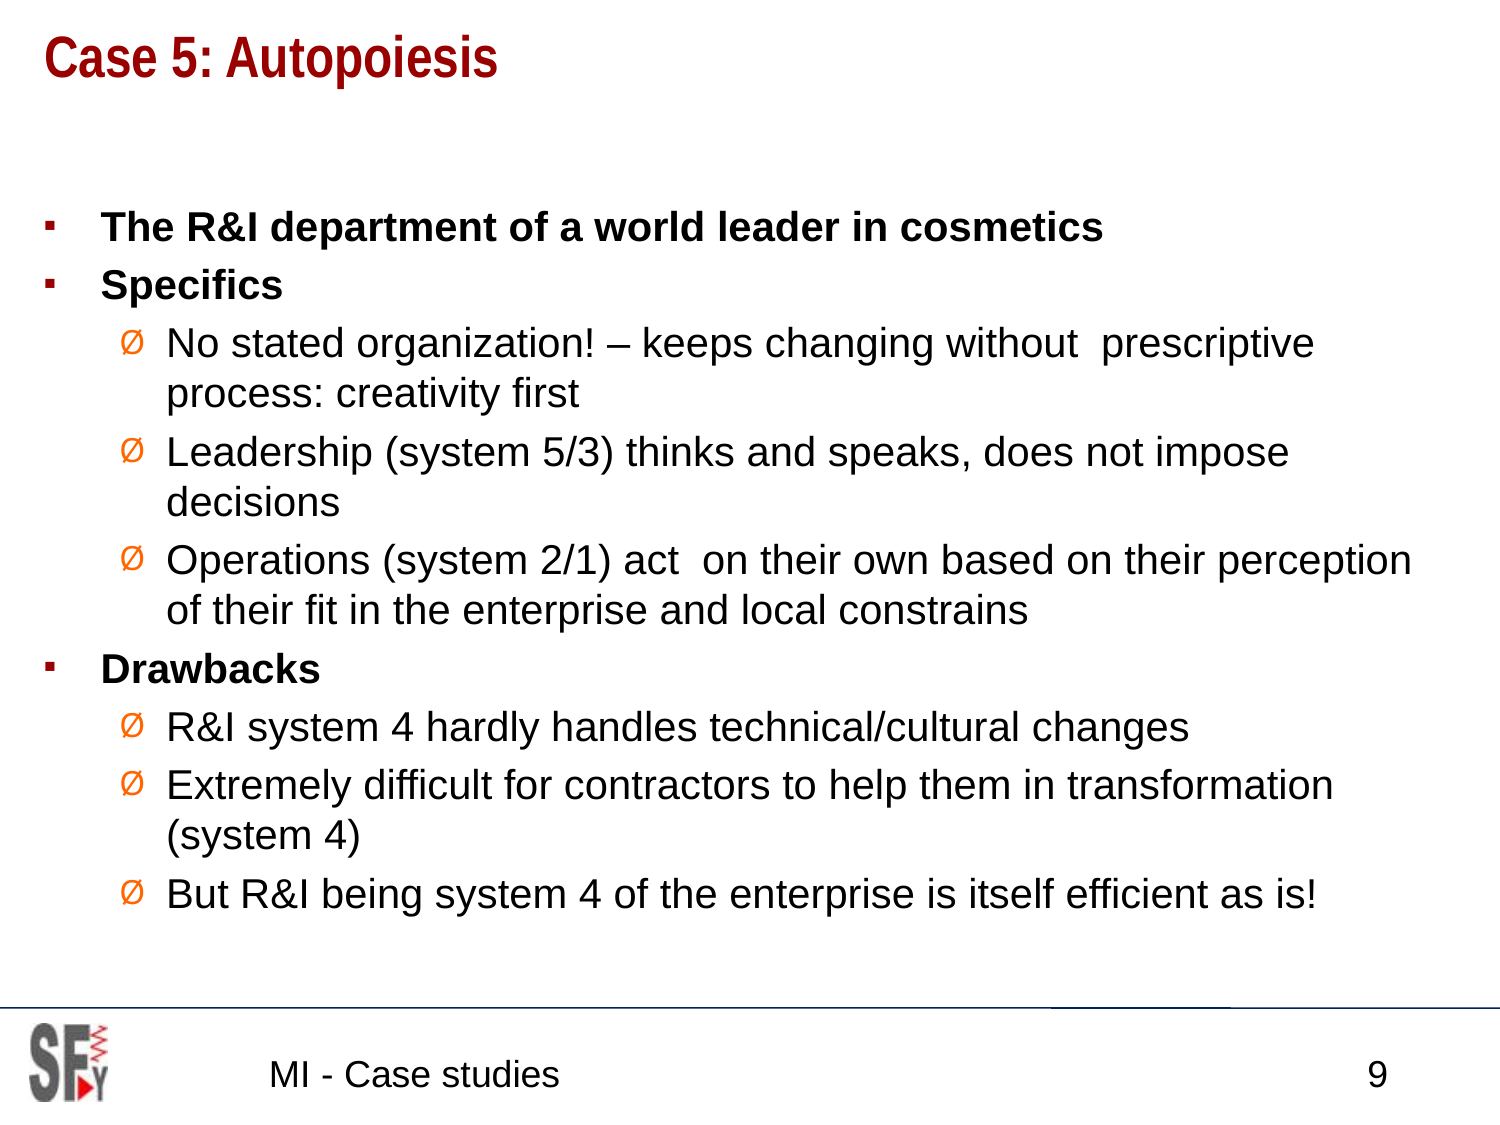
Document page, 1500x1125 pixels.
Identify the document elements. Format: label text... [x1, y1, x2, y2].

picture [29, 1023, 108, 1102]
title Case 5: Autopoiesis [29, 12, 1471, 138]
list The R&I department of a world leader in cosmetics Specifics No stated organization! – keeps changing without prescriptive process: creativity first Leadership (system 5/3) thinks and speaks, does not impose decisions Operations (system 2/1) act on their own based on their perception of their fit in the enterprise and local constrains Drawbacks R&I system 4 hardly handles technical/cultural changes Extremely difficult for contractors to help them in transformation (system 4) But R&I being system 4 of the enterprise is itself efficient as is! [29, 184, 1471, 988]
slide_number <numéro> [1352, 1034, 1490, 1103]
footer MI - Case studies [253, 1034, 1336, 1103]
